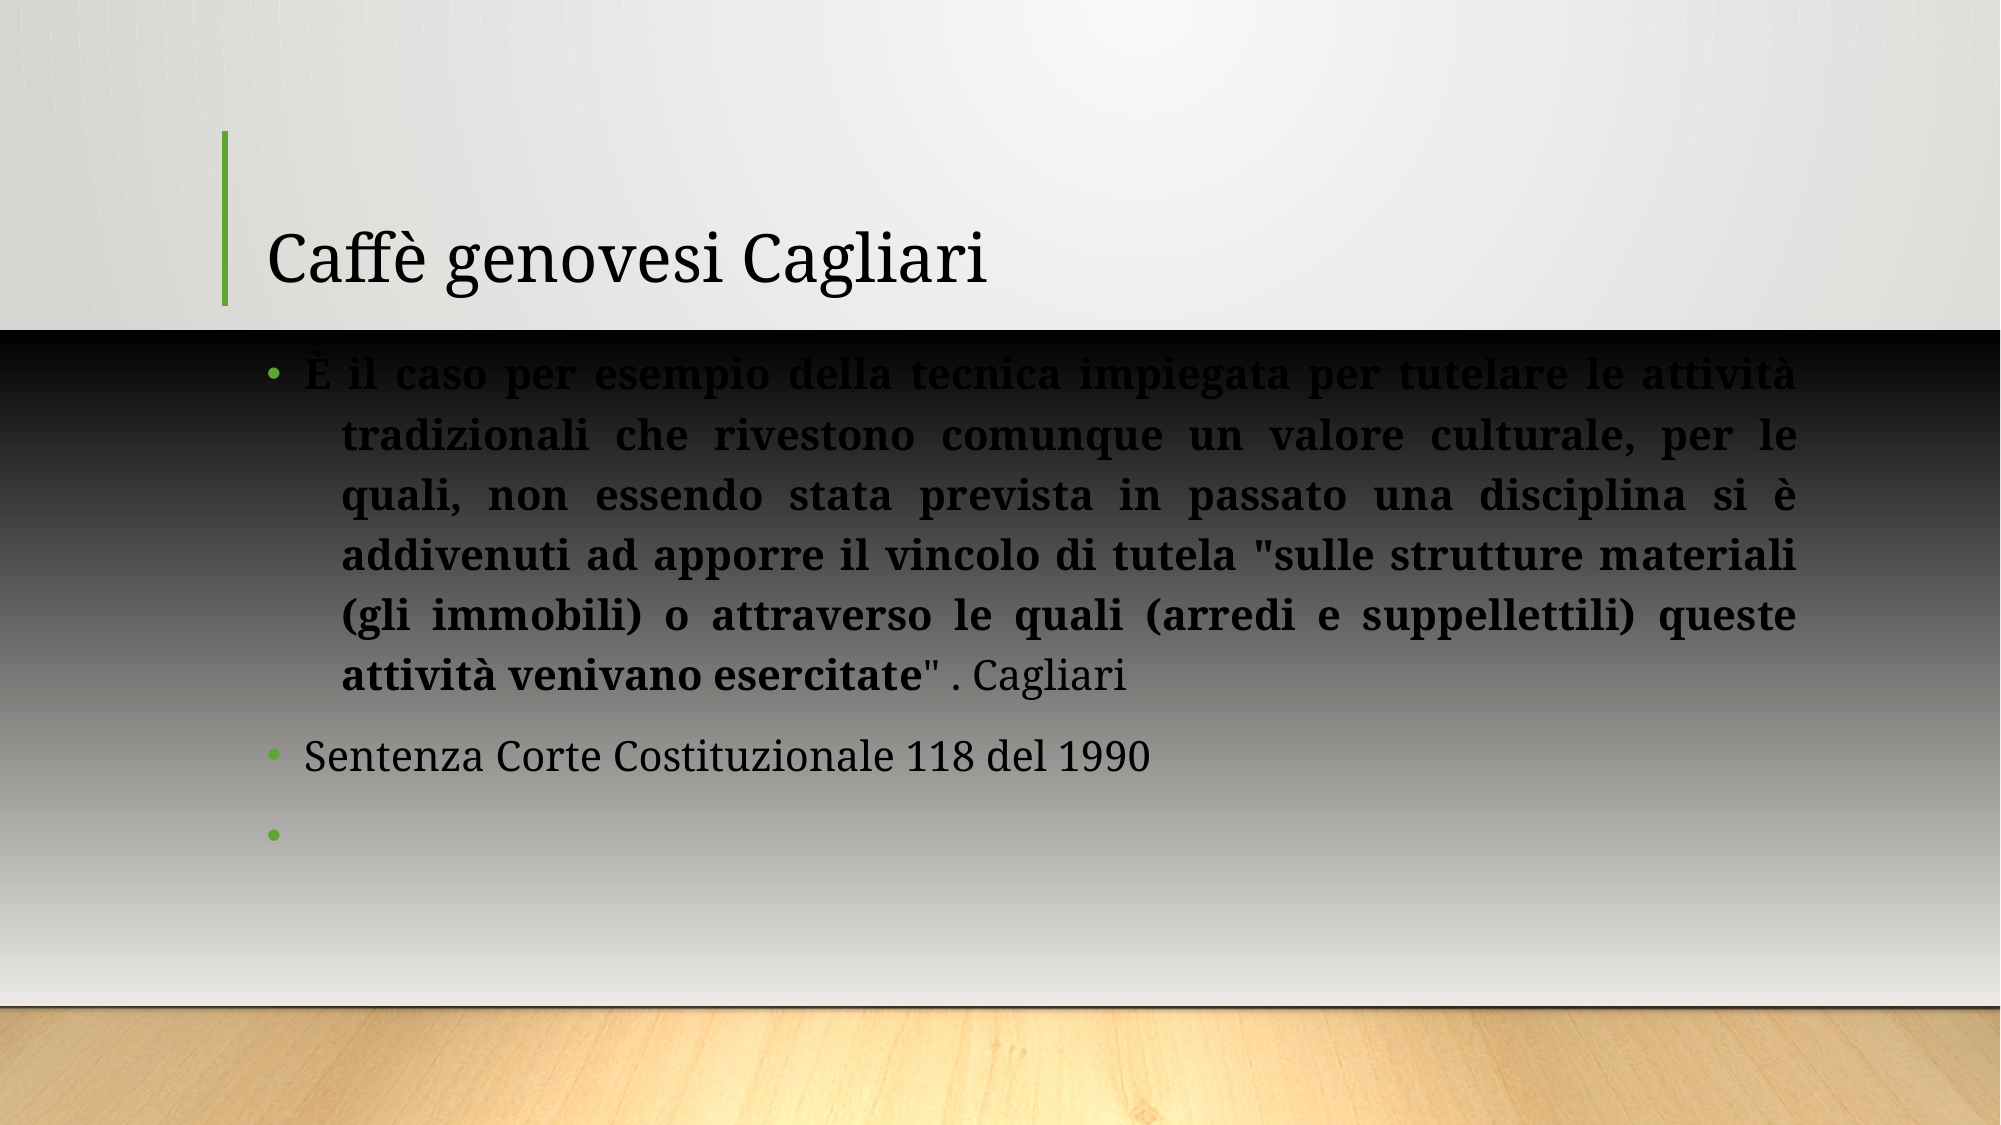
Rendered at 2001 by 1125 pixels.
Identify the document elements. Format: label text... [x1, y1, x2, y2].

list È il caso per esempio della tecnica impiegata per tutelare le attività tradizionali che rivestono comunque un valore culturale, per le quali, non essendo stata prevista in passato una disciplina si è addivenuti ad apporre il vincolo di tutela "sulle strutture materiali (gli immobili) o attraverso le quali (arredi e suppellettili) queste attività venivano esercitate" . Cagliari Sentenza Corte Costituzionale 118 del 1990 [251, 330, 1814, 897]
title Caffè genovesi Cagliari [251, 131, 1814, 305]
